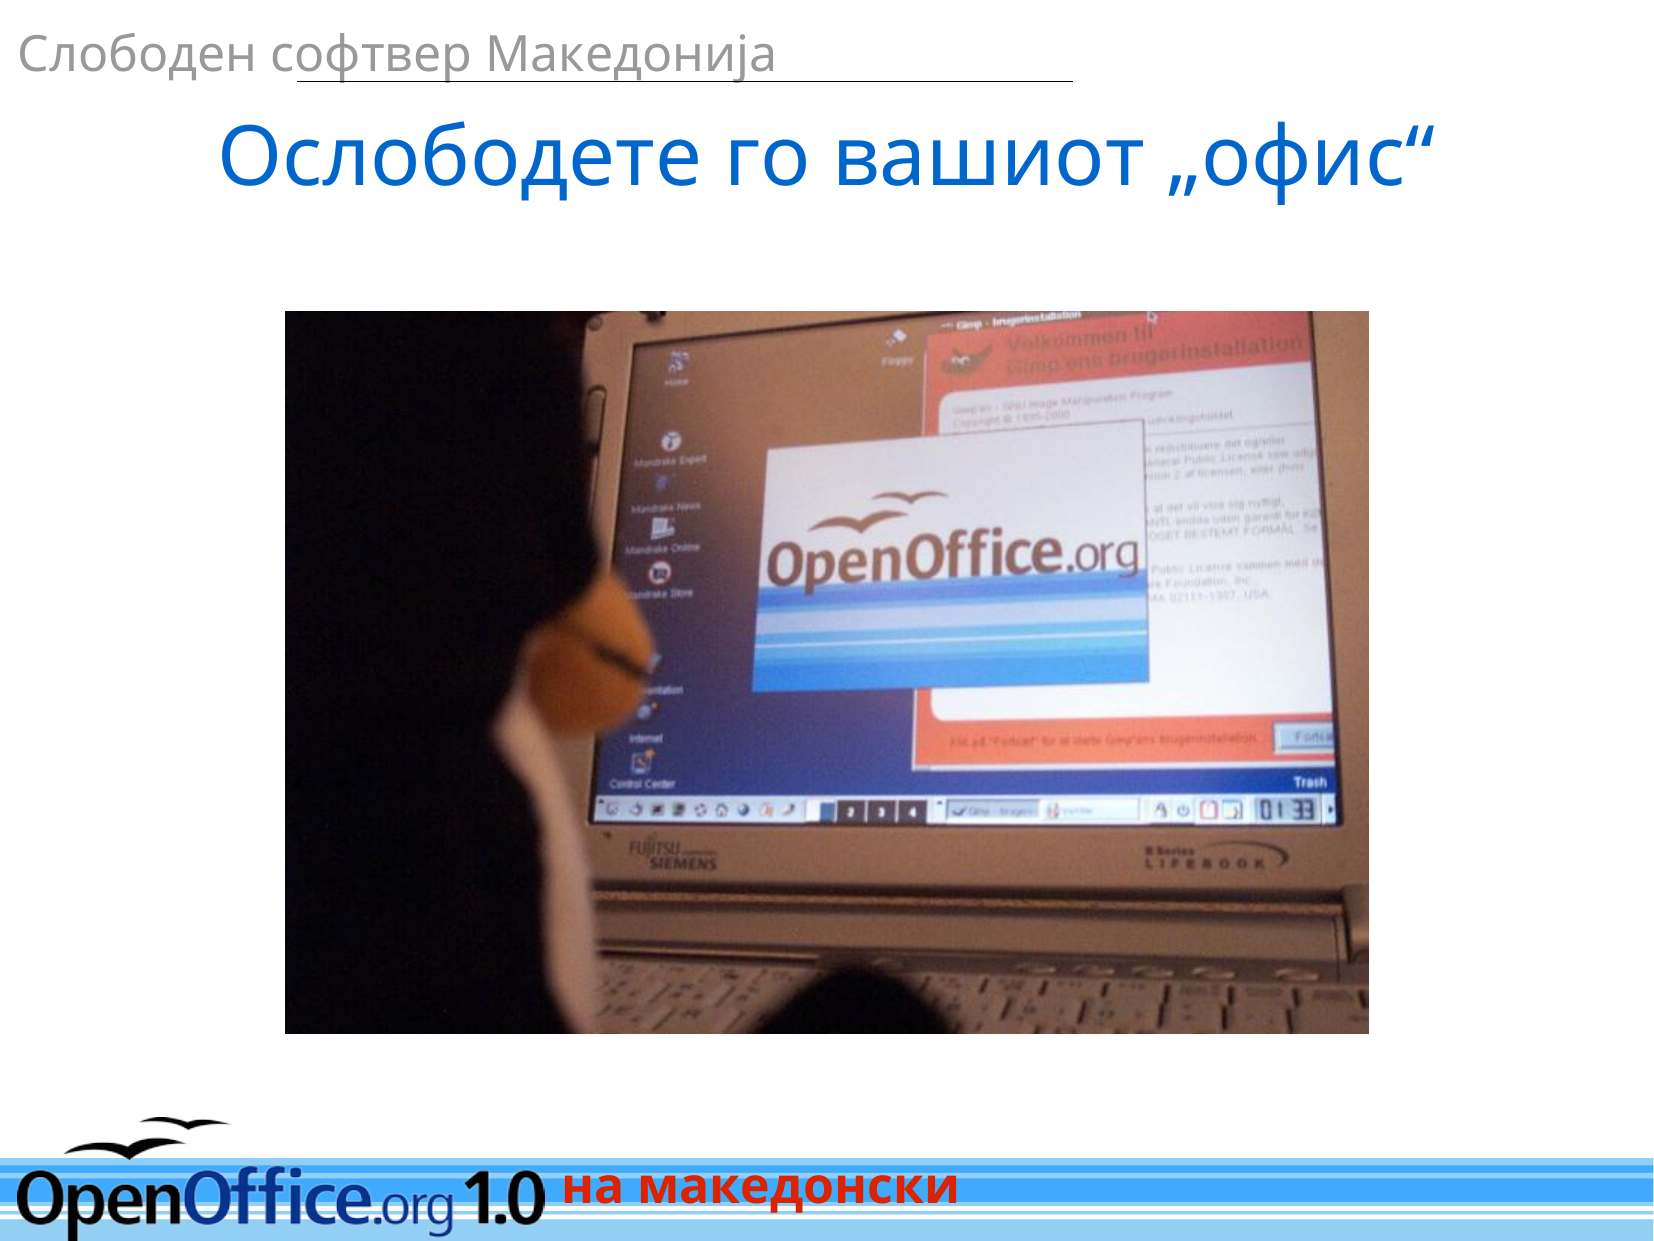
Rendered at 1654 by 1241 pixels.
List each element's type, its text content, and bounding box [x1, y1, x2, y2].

picture [285, 311, 1369, 1034]
title Ослободете го вашиот „офис“ [120, 49, 1533, 257]
picture [0, 1117, 1654, 1241]
